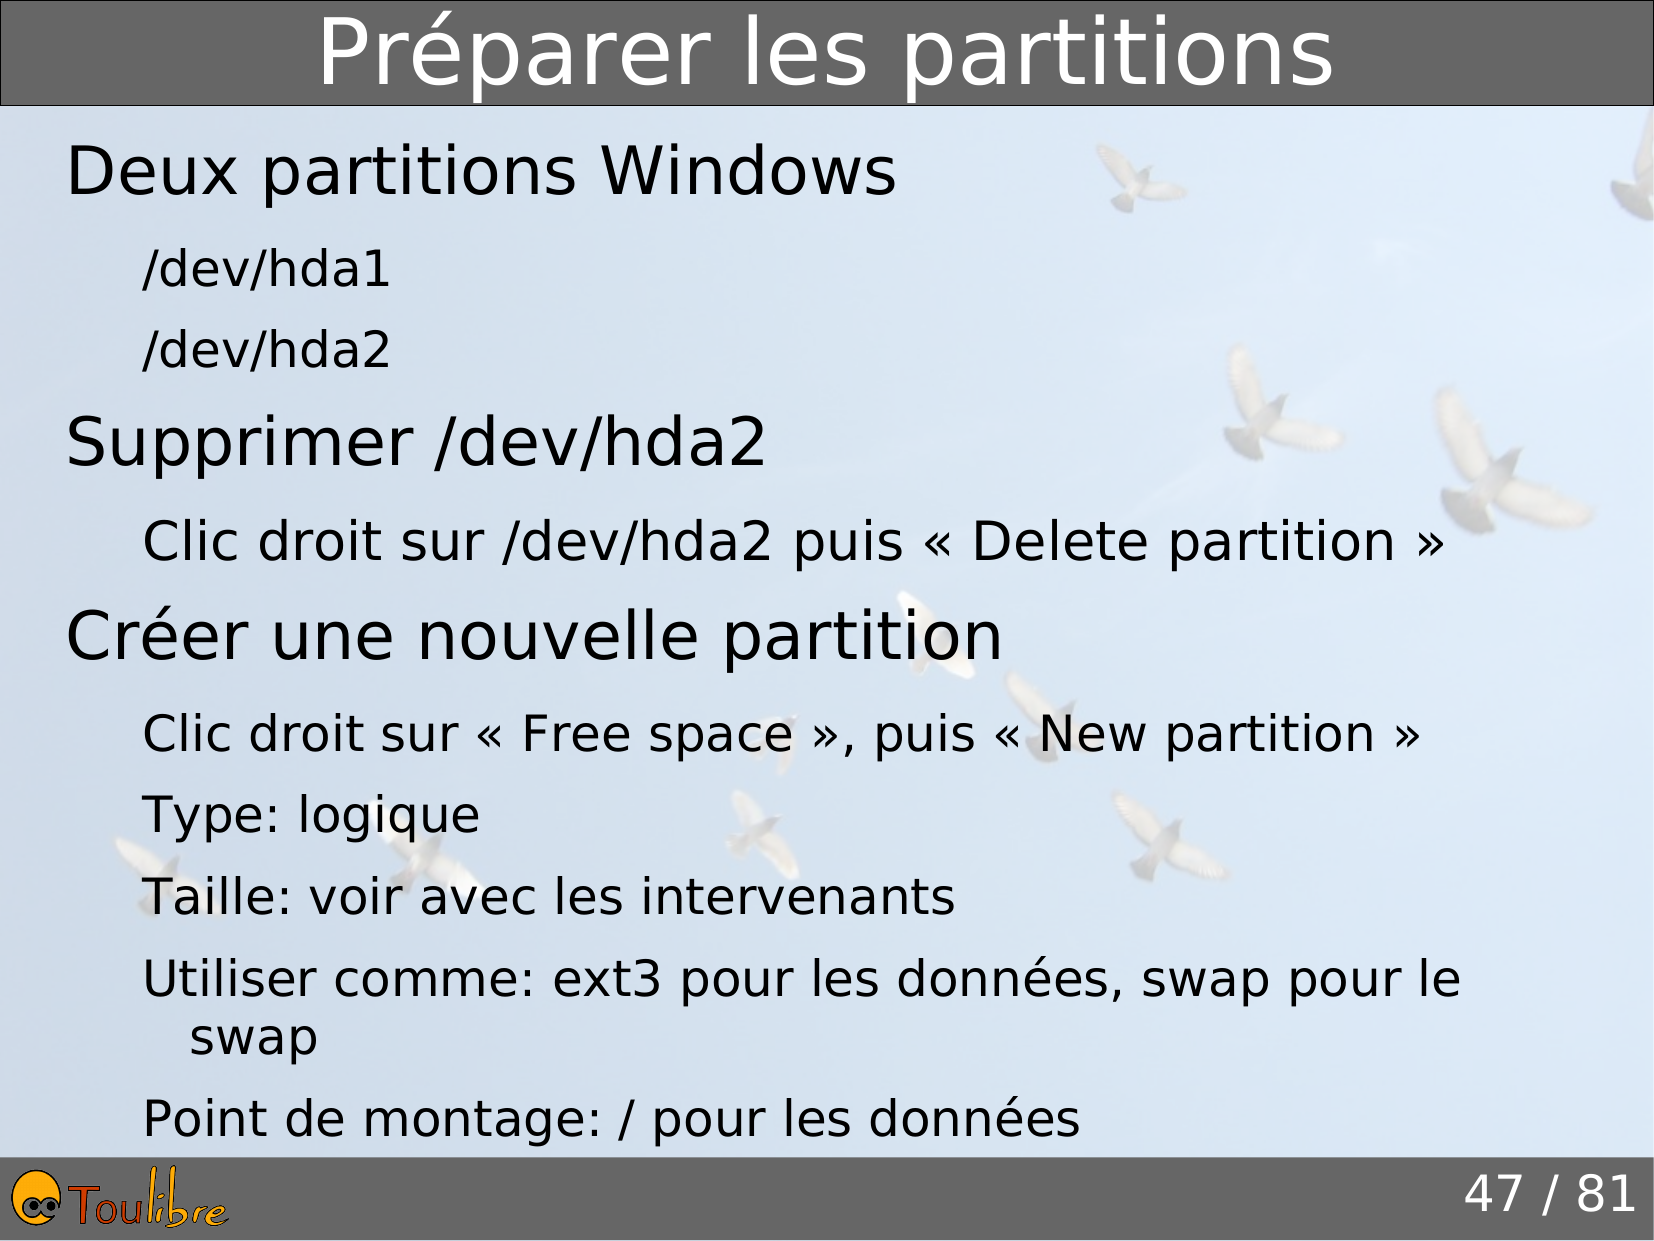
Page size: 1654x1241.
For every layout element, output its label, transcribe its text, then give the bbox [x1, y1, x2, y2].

picture [11, 1165, 229, 1228]
title Préparer les partitions [0, 0, 1654, 107]
list Deux partitions Windows /dev/hda1 /dev/hda2 Supprimer /dev/hda2 Clic droit sur /dev/hda2 puis « Delete partition » Créer une nouvelle partition Clic droit sur « Free space », puis « New partition » Type: logique Taille: voir avec les intervenants Utiliser comme: ext3 pour les données, swap pour le swap Point de montage: / pour les données [47, 132, 1609, 1149]
